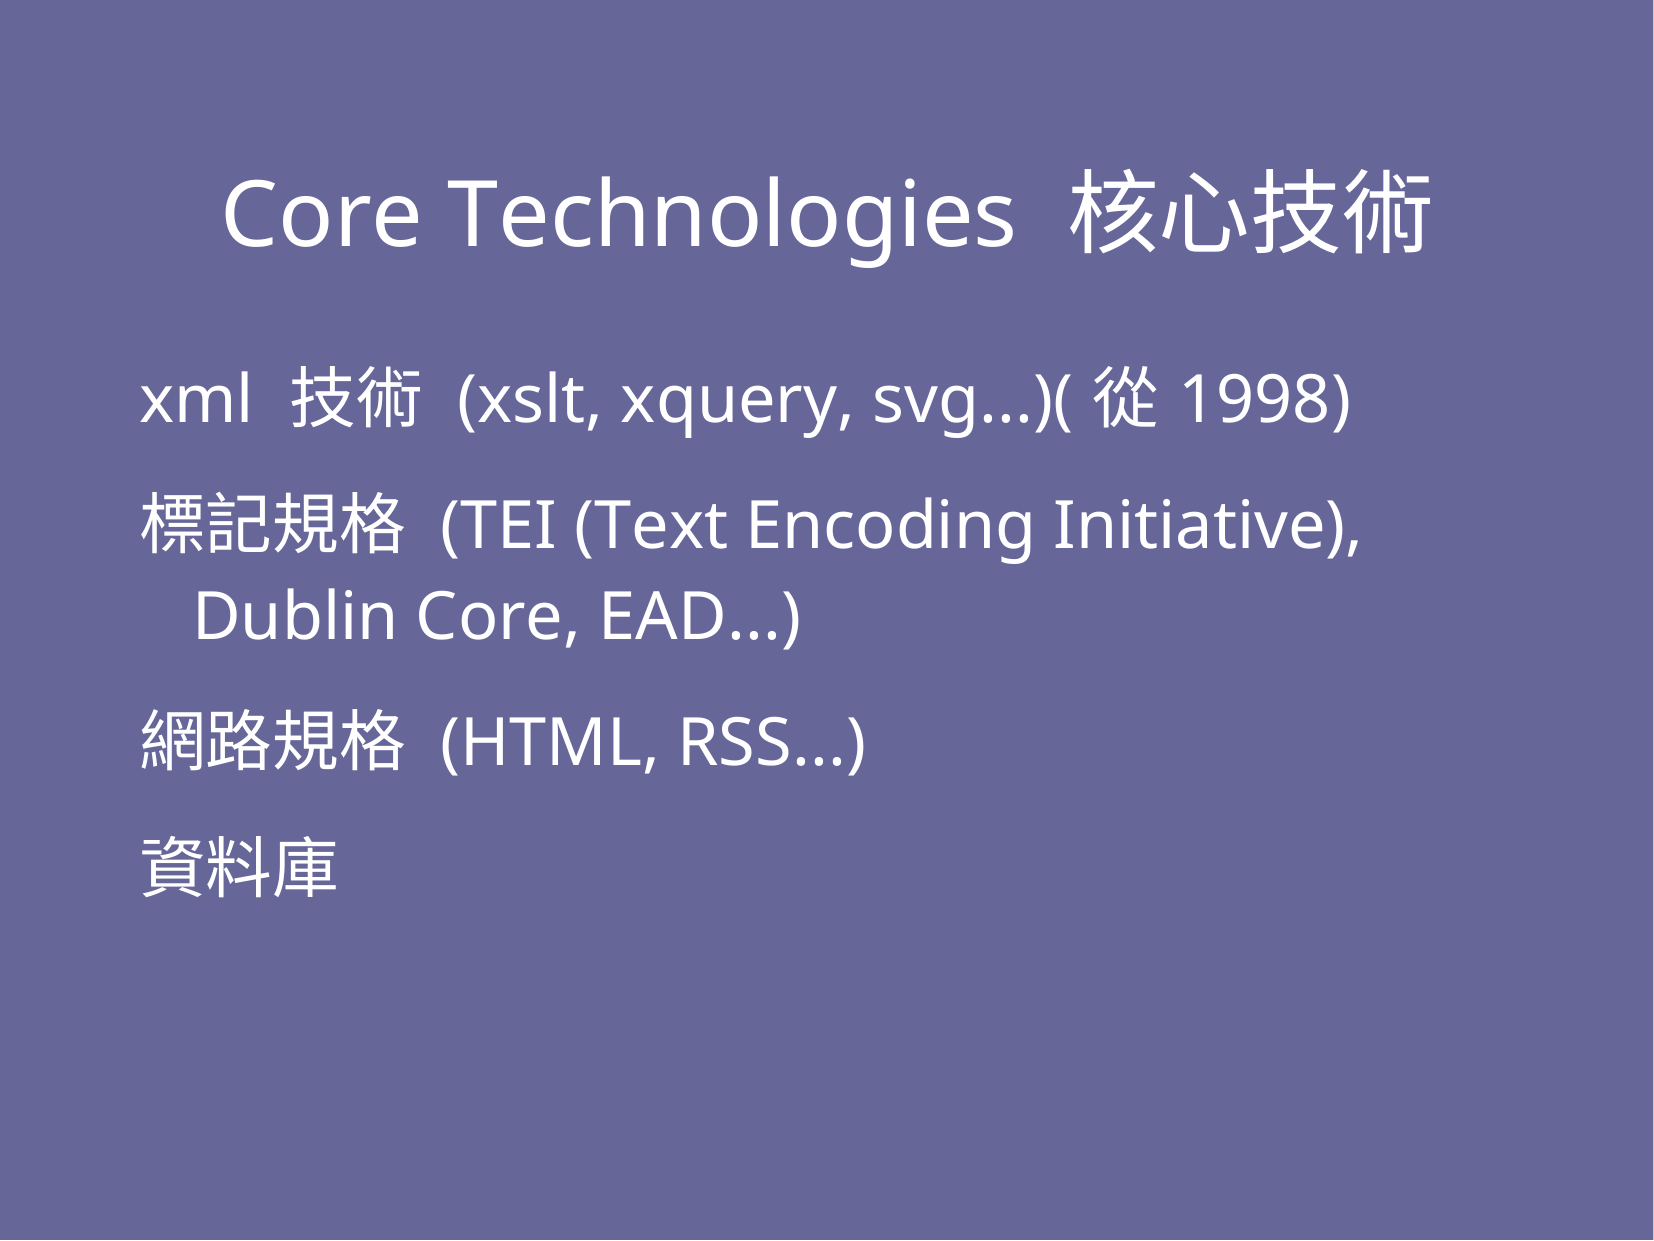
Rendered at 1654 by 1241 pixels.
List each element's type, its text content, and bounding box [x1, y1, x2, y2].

title Core Technologies 核心技術 [121, 102, 1534, 310]
list xml 技術 (xslt, xquery, svg...)(從1998) 標記規格 (TEI (Text Encoding Initiative), Dublin Core, EAD...) 網路規格 (HTML, RSS...) 資料庫 [121, 344, 1534, 1127]
